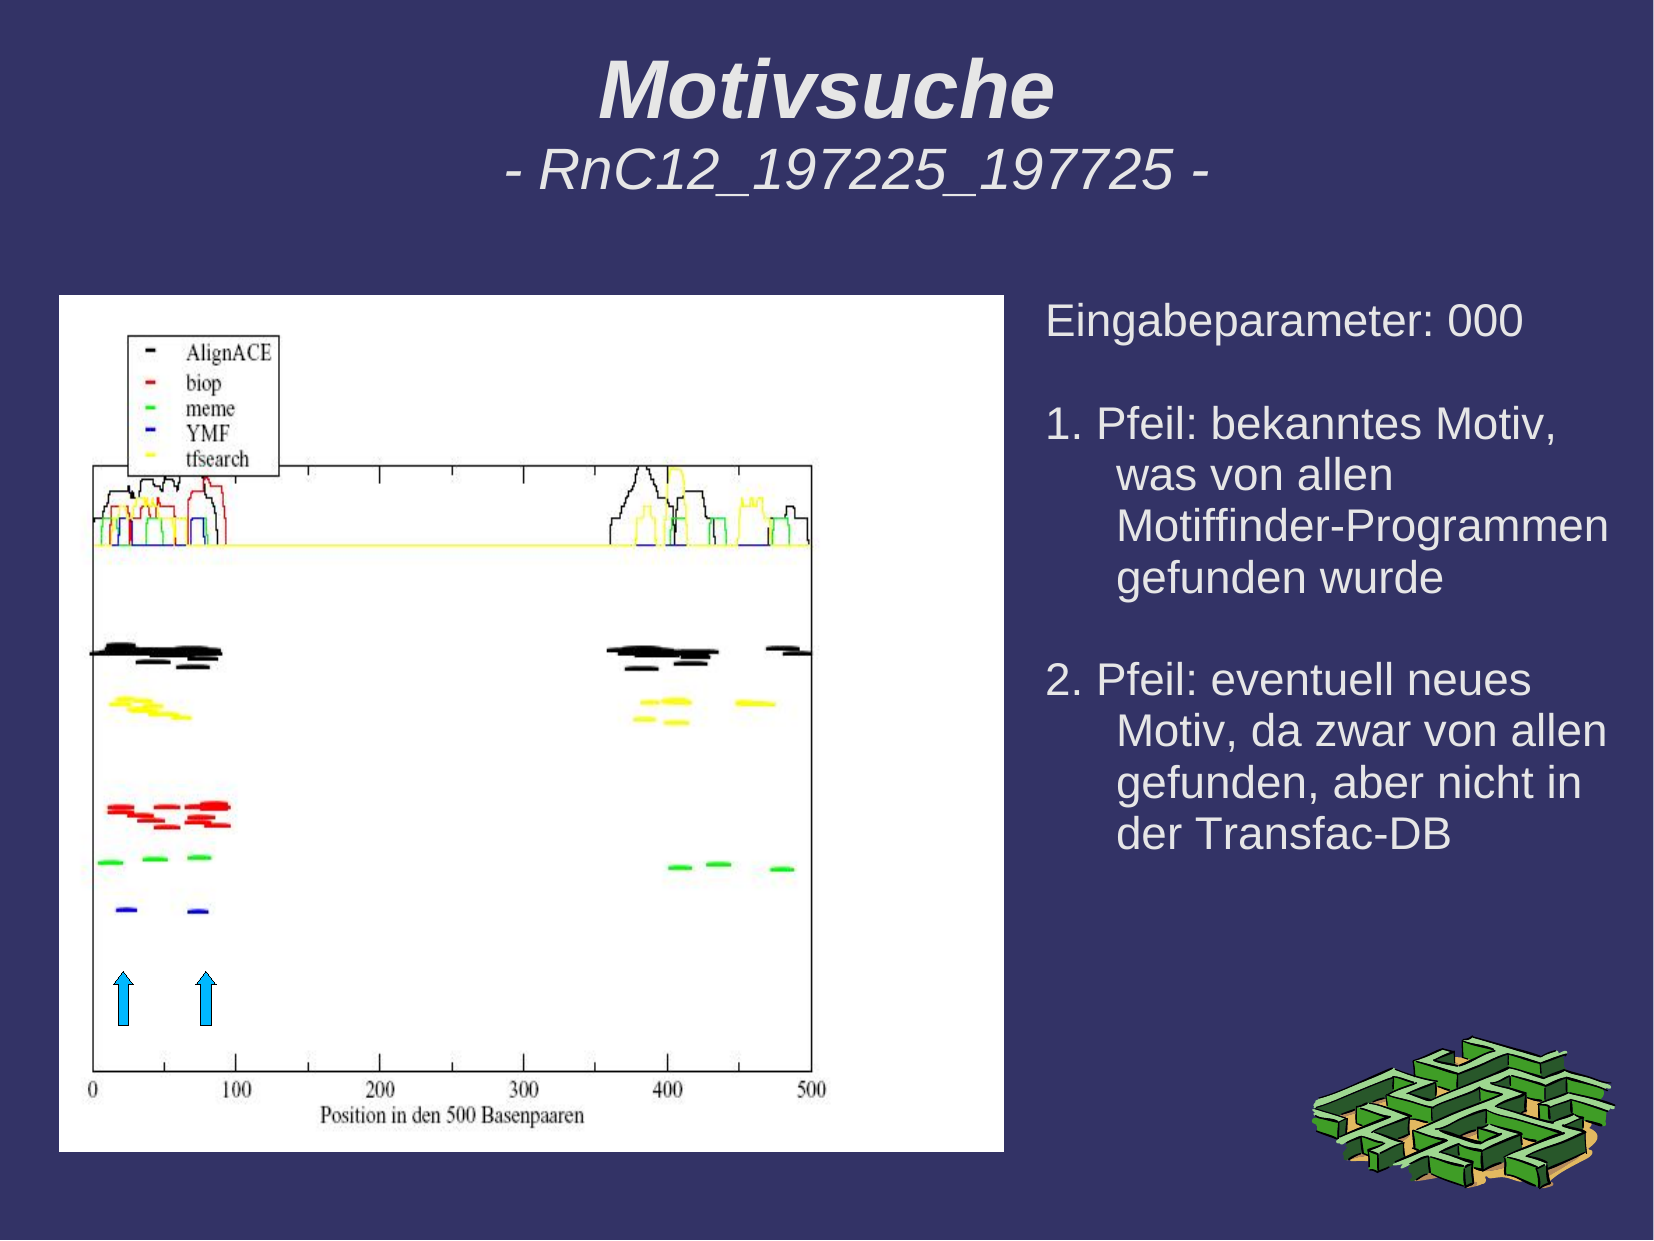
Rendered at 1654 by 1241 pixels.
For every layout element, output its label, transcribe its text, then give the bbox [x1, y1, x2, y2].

text_box [113, 971, 134, 1026]
title Motivsuche - RnC12_197225_197725 - [121, 19, 1534, 227]
list Eingabeparameter: 000 1. Pfeil: bekanntes Motiv, was von allen Motiffinder-Programmen gefunden wurde 2. Pfeil: eventuell neues Motiv, da zwar von allen gefunden, aber nicht in der Transfac-DB [1033, 295, 1625, 1147]
text_box [195, 971, 217, 1026]
picture [59, 295, 1004, 1152]
